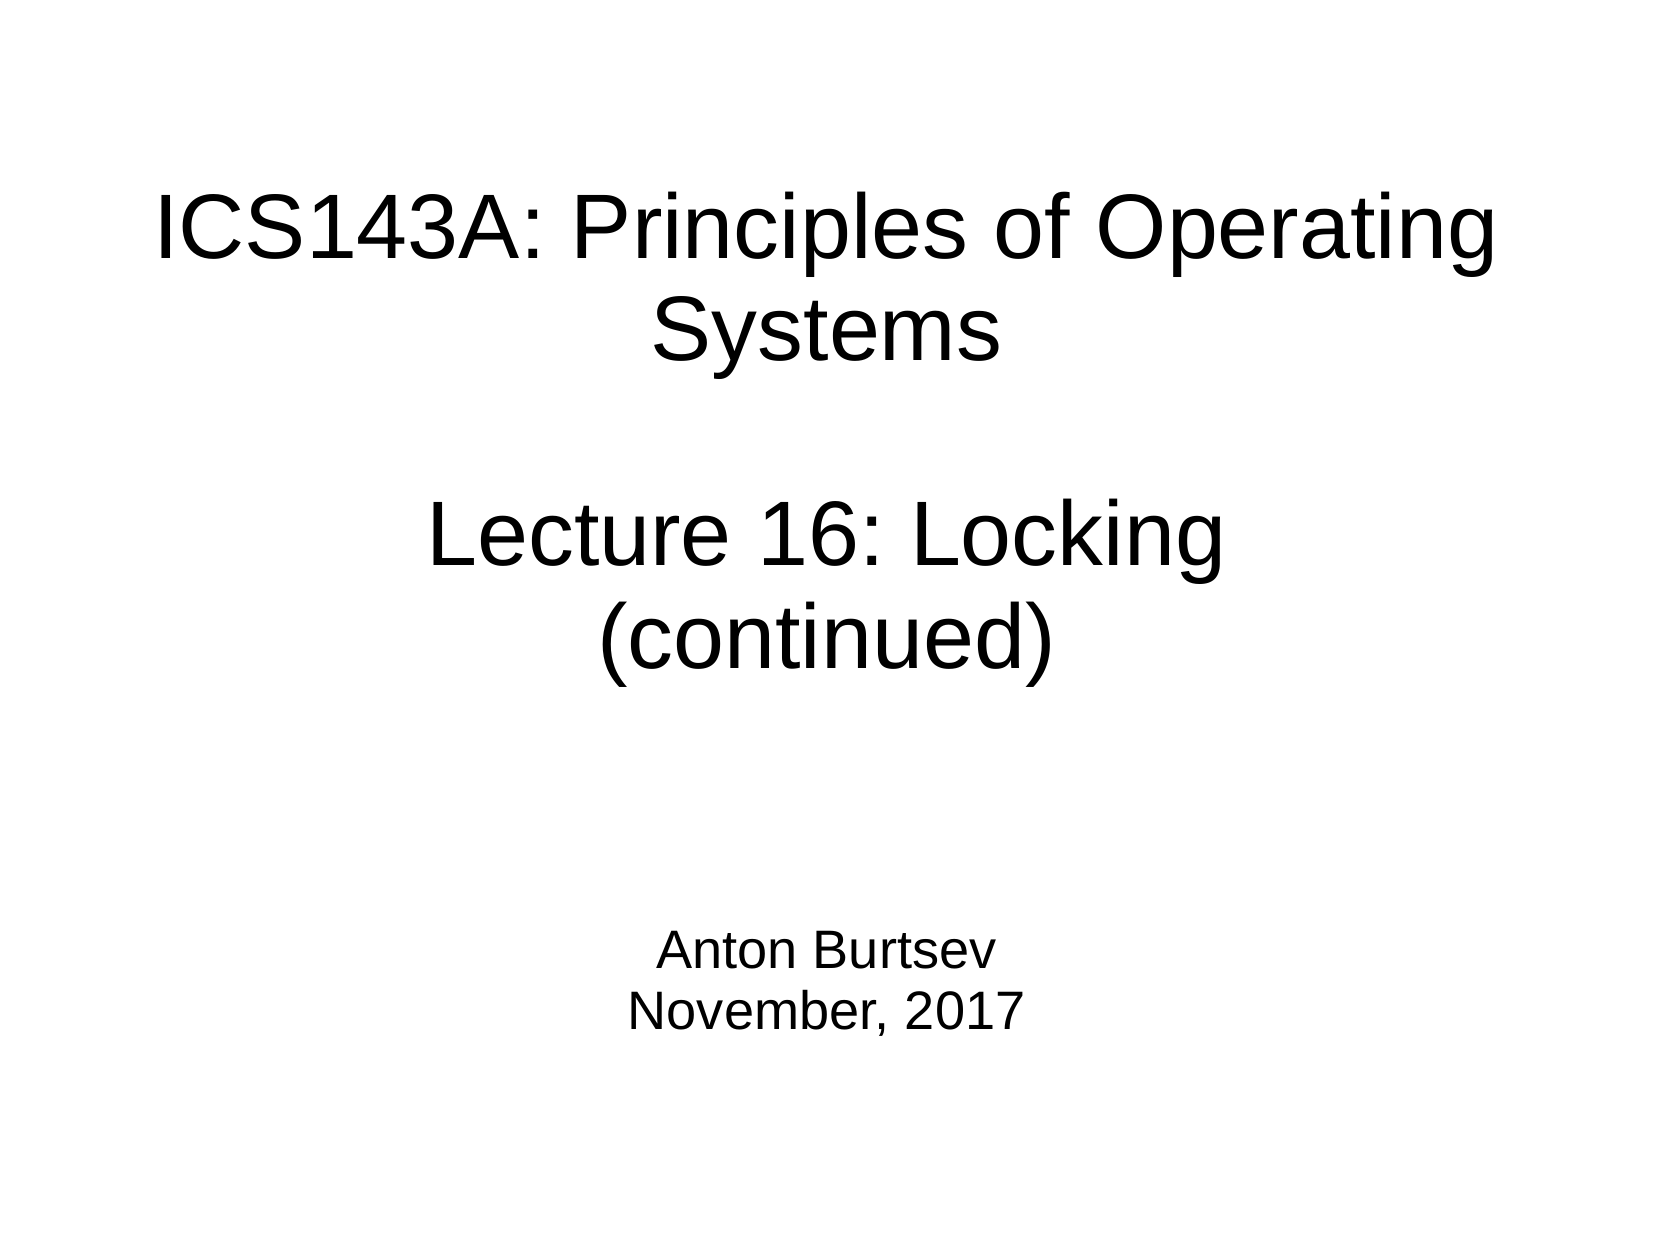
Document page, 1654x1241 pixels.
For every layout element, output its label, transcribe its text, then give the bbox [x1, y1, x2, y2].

subtitle Anton Burtsev November, 2017 [82, 637, 1571, 1109]
title ICS143A: Principles of Operating Systems Lecture 16: Locking (continued) [82, 113, 1571, 637]
